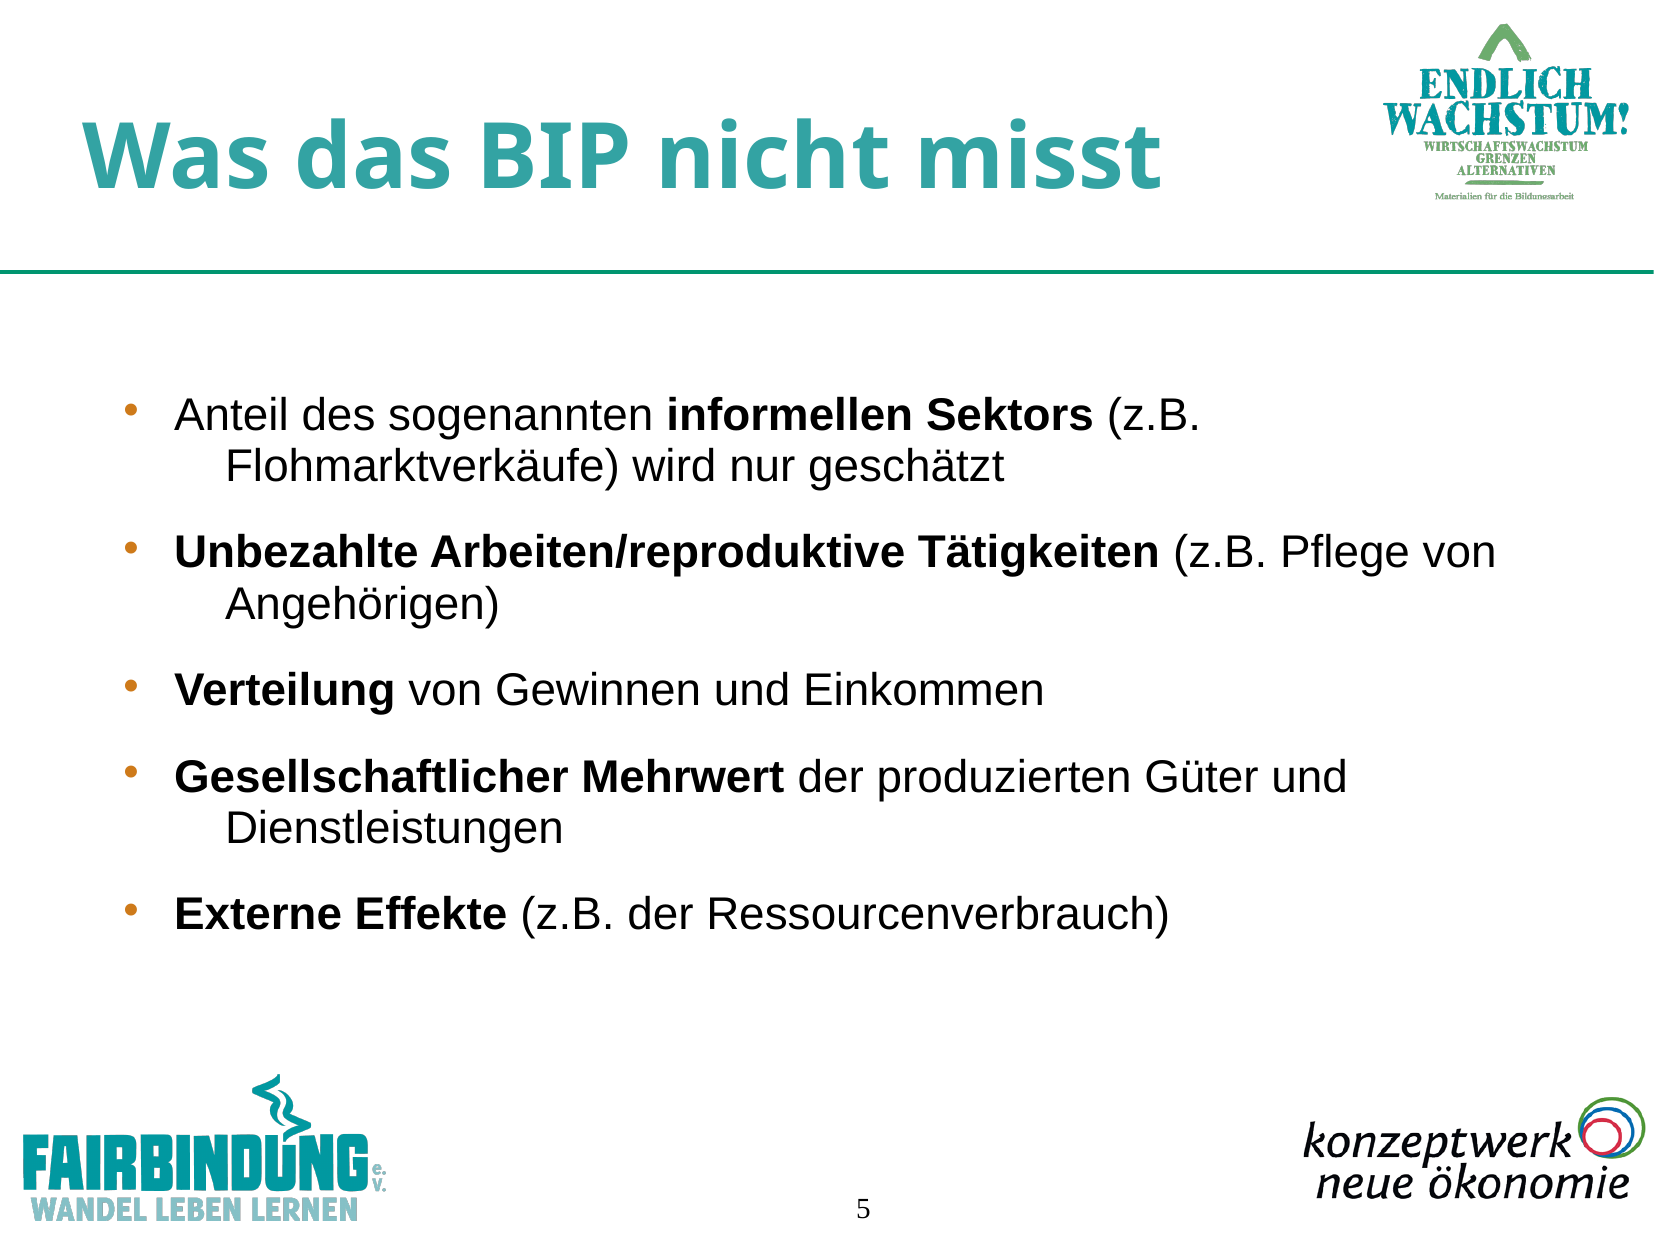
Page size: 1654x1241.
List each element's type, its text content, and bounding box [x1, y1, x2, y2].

title Was das BIP nicht misst [82, 49, 1571, 257]
text_box Anteil des sogenannten informellen Sektors (z.B. Flohmarktverkäufe) wird nur geschätzt Unbezahlte Arbeiten/reproduktive Tätigkeiten (z.B. Pflege von Angehörigen) Verteilung von Gewinnen und Einkommen Gesellschaftlicher Mehrwert der produzierten Güter und Dienstleistungen Externe Effekte (z.B. der Ressourcenverbrauch) [88, 295, 1577, 1114]
picture [1291, 1081, 1654, 1235]
picture [23, 1074, 386, 1221]
picture [1382, 23, 1630, 201]
